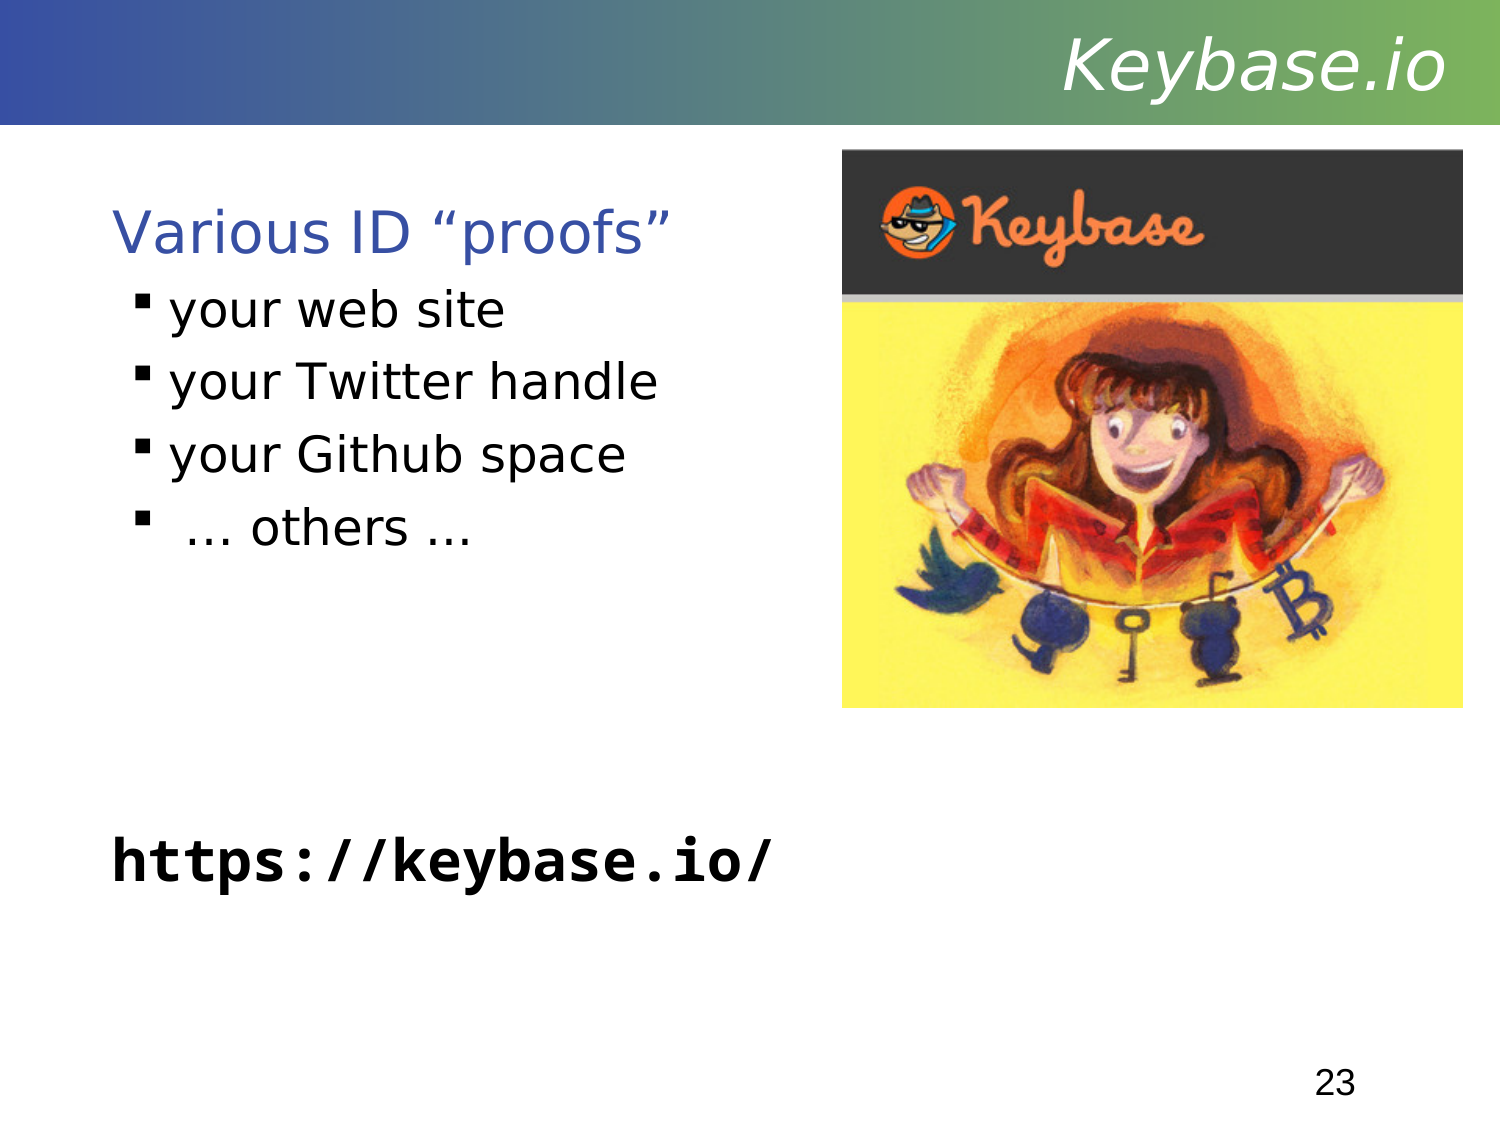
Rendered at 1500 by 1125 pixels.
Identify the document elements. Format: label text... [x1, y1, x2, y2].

list Various ID “proofs” your web site your Twitter handle your Github space … others ... https://keybase.io/ [70, 187, 1438, 1070]
title Keybase.io [62, 12, 1463, 113]
picture [842, 149, 1463, 708]
